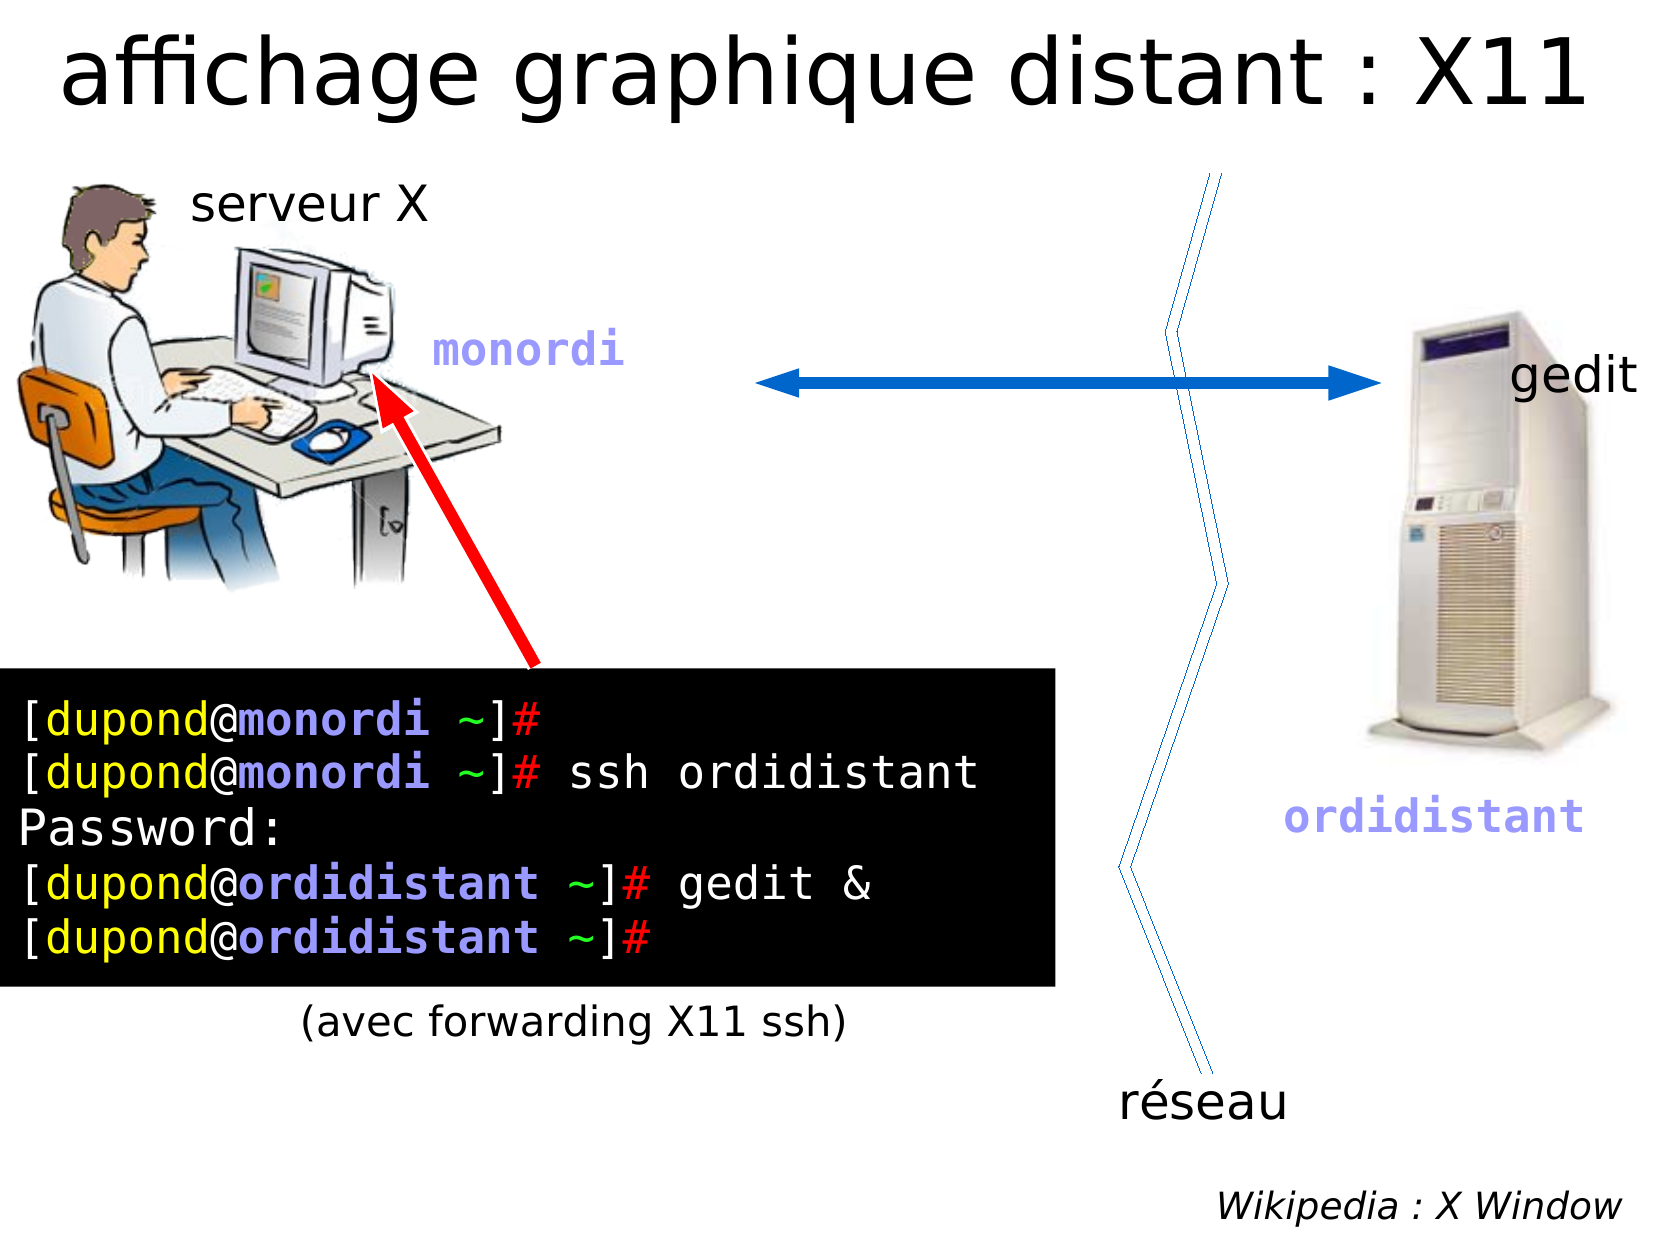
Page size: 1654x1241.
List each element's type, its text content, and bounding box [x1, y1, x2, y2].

text_box réseau [1118, 1073, 1290, 1132]
text_box (avec forwarding X11 ssh) [299, 997, 849, 1056]
text_box monordi [414, 323, 663, 377]
text_box Wikipedia : X Window [1216, 1184, 1624, 1229]
text_box serveur X [190, 175, 431, 234]
text_box ordidistant [1265, 790, 1654, 844]
title affichage graphique distant : X11 [0, 11, 1654, 134]
picture [1342, 290, 1638, 776]
text_box gedit [1509, 345, 1638, 404]
picture [0, 177, 511, 605]
text_box [dupond@monordi ~]# [dupond@monordi ~]# ssh ordidistant Password: [dupond@ordidistant ~]# gedit & [dupond@ordidistant ~]# [0, 668, 1056, 987]
